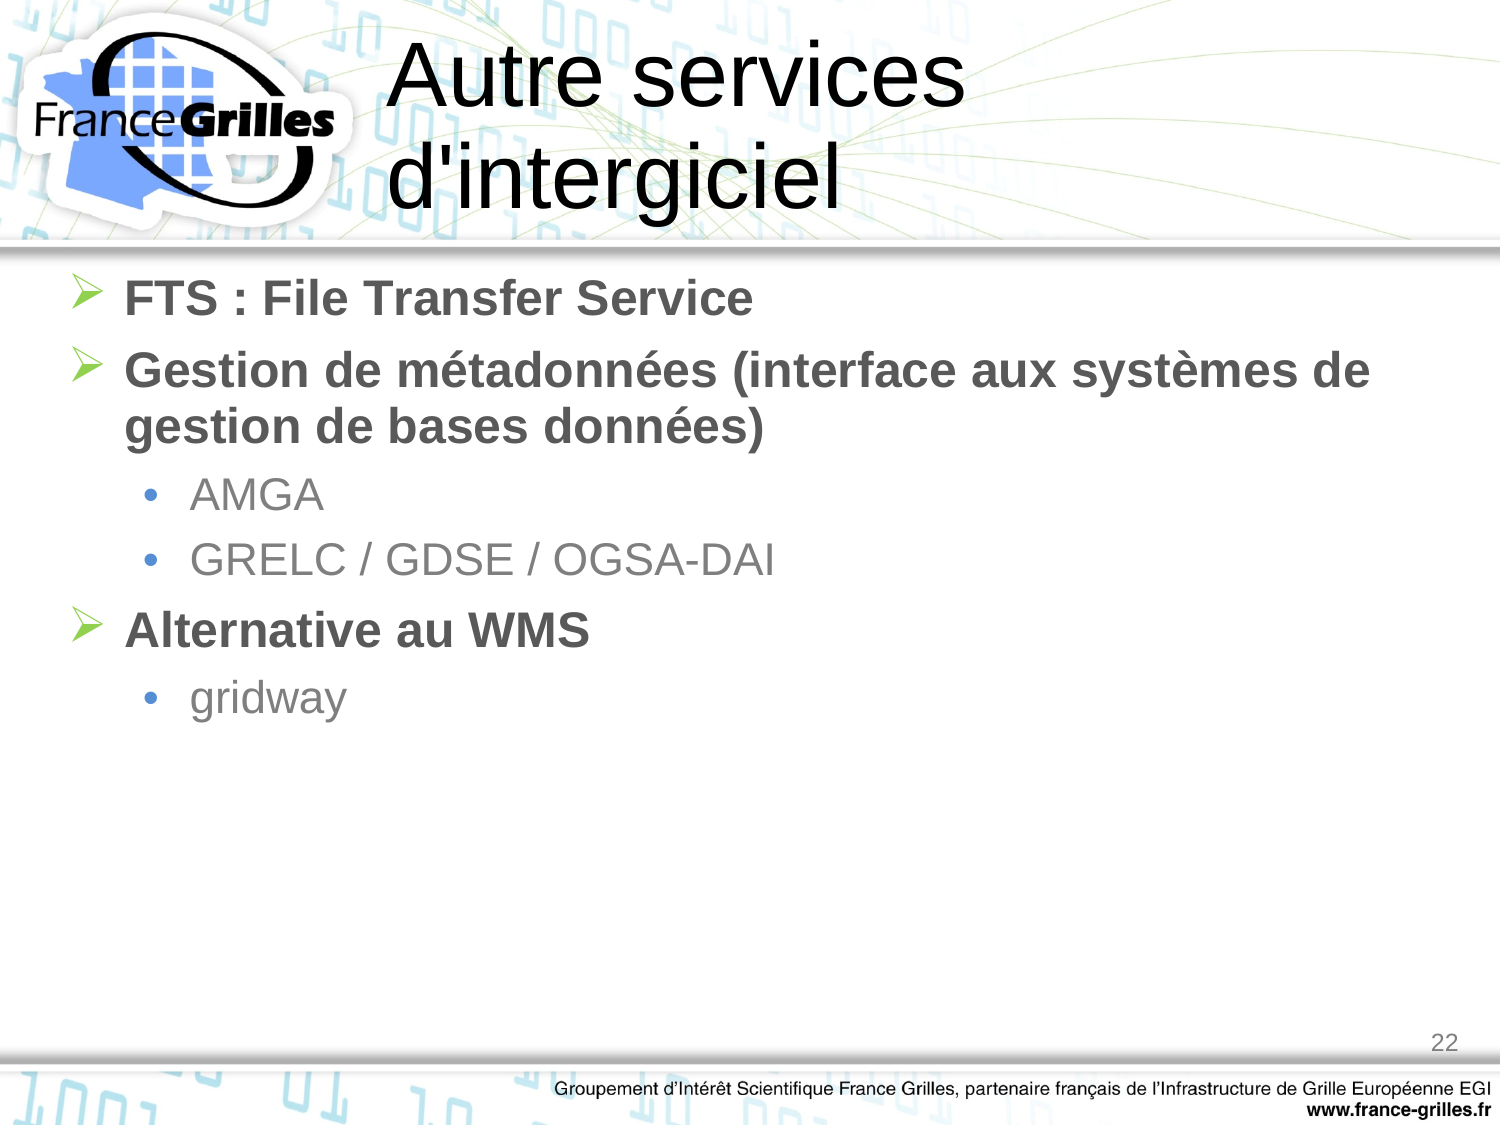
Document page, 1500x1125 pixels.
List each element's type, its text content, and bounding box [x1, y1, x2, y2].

title Autre services d'intergiciel [372, 4, 1459, 248]
list FTS : File Transfer Service Gestion de métadonnées (interface aux systèmes de gestion de bases données) AMGA GRELC / GDSE / OGSA-DAI Alternative au WMS gridway [53, 262, 1459, 1024]
picture [0, 0, 1500, 1125]
